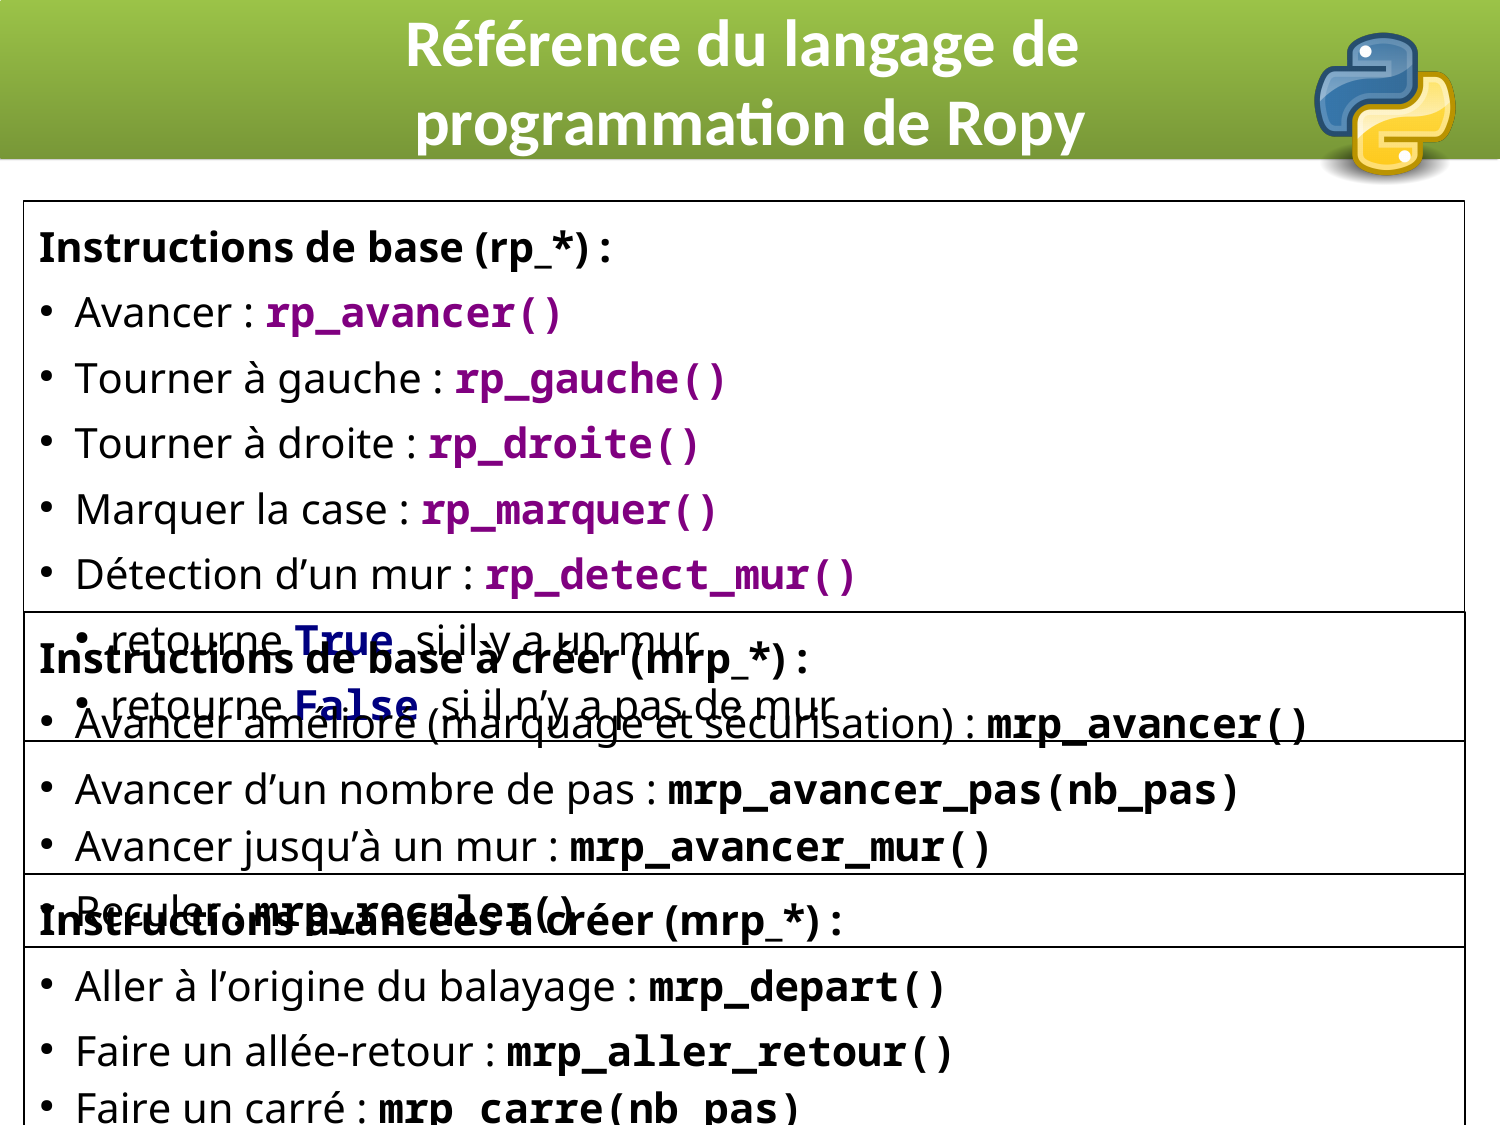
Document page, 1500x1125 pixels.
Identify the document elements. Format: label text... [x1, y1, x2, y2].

text_box Instructions avancées à créer (mrp_*) : Aller à l’origine du balayage : mrp_depart() Faire un allée-retour : mrp_aller_retour() Faire un carré : mrp_carre(nb_pas) [23, 874, 1465, 1083]
picture [1305, 29, 1465, 189]
text_box Instructions de base à créer (mrp_*) : Avancer amélioré (marquage et sécurisation) : mrp_avancer() Avancer d’un nombre de pas : mrp_avancer_pas(nb_pas) Avancer jusqu’à un mur : mrp_avancer_mur() Reculer : mrp_reculer() [23, 611, 1465, 863]
text_box Instructions de base (rp_*) : Avancer : rp_avancer() Tourner à gauche : rp_gauche() Tourner à droite : rp_droite() Marquer la case : rp_marquer() Détection d’un mur : rp_detect_mur() retourne True si il y a un mur retourne False si il n’y a pas de mur [23, 200, 1465, 602]
text_box Référence du langage de programmation de Ropy [0, 0, 1500, 159]
